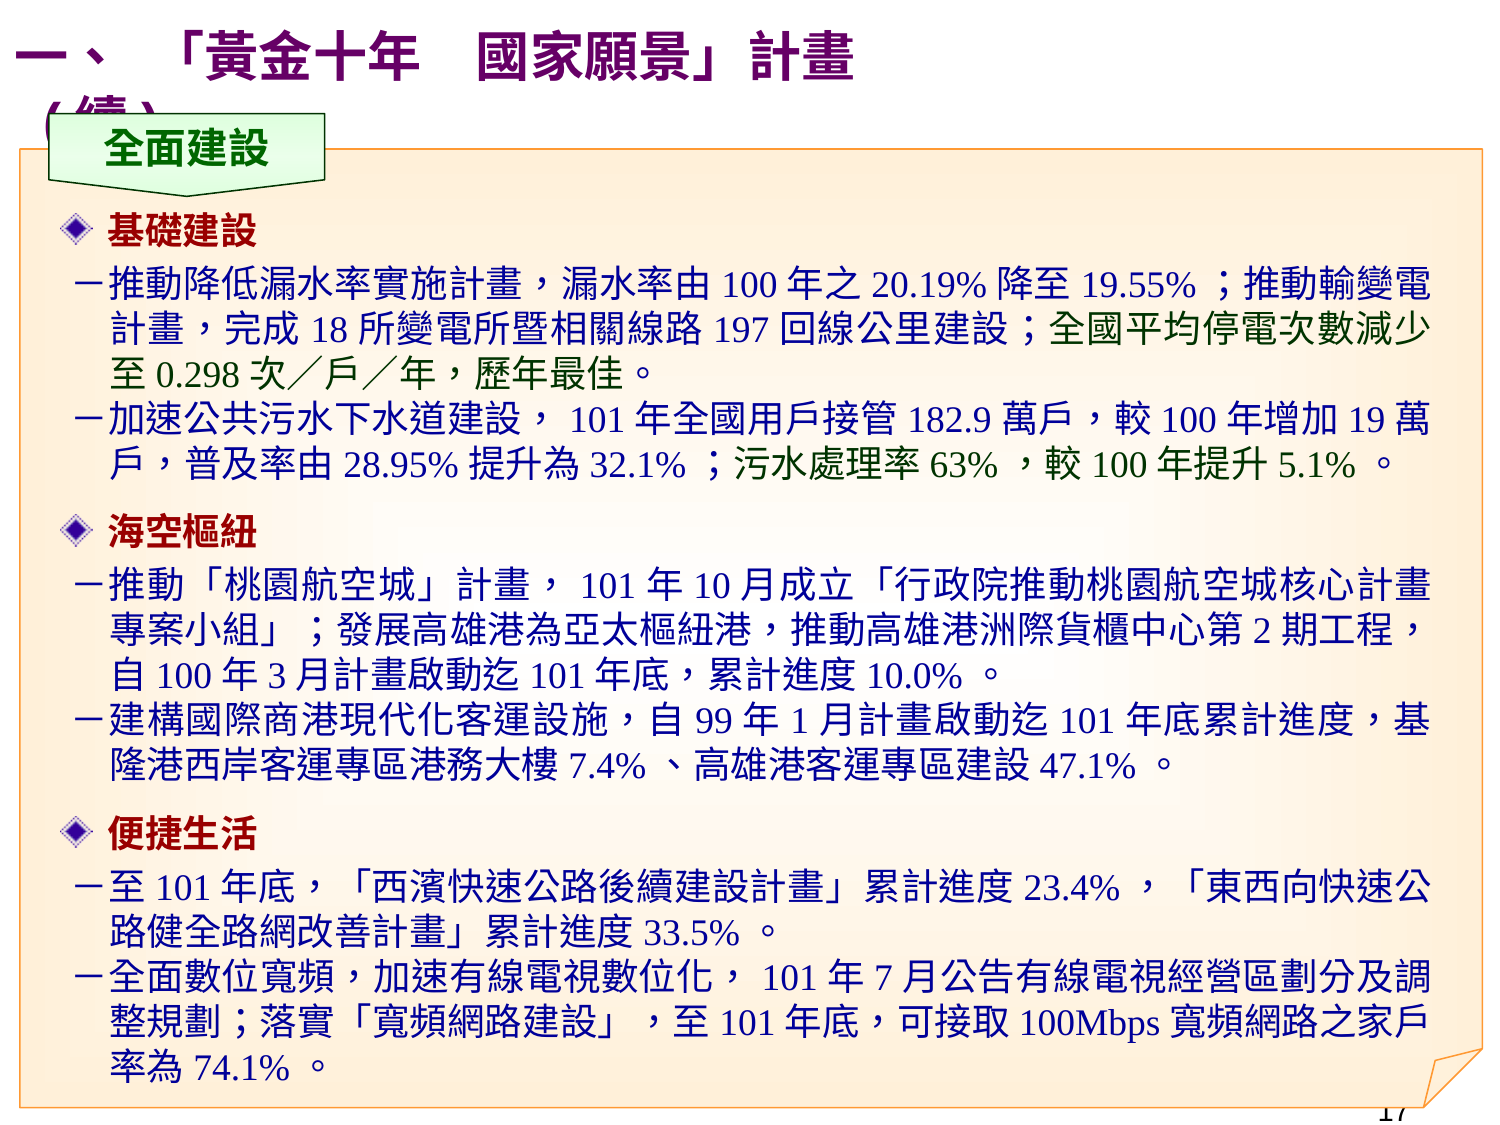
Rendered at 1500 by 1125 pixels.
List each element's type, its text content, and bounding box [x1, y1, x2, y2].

text_box 全面建設 [48, 113, 325, 196]
text_box 16 [1362, 1084, 1500, 1125]
text_box 基礎建設 [46, 196, 1456, 255]
text_box 一、 「黃金十年 國家願景」計畫(續) [14, 22, 951, 109]
text_box 便捷生活 [46, 799, 1456, 858]
text_box －推動「桃園航空城」計畫，101年10月成立「行政院推動桃園航空城核心計畫專案小組」；發展高雄港為亞太樞紐港，推動高雄港洲際貨櫃中心第2期工程，自100年3月計畫啟動迄101年底，累計進度10.0%。 －建構國際商港現代化客運設施，自99年1月計畫啟動迄101年底累計進度，基隆港西岸客運專區港務大樓7.4%、高雄港客運專區建設47.1%。 [55, 553, 1447, 797]
text_box 海空樞紐 [46, 498, 1456, 557]
text_box [19, 148, 1483, 1108]
text_box －推動降低漏水率實施計畫，漏水率由100年之20.19%降至19.55%；推動輸變電計畫，完成18所變電所暨相關線路197回線公里建設；全國平均停電次數減少至0.298次／戶／年，歷年最佳。 －加速公共污水下水道建設，101年全國用戶接管182.9萬戶，較100年增加19萬戶，普及率由28.95%提升為32.1%；污水處理率63%，較100年提升5.1%。 [55, 252, 1447, 495]
text_box －至101年底，「西濱快速公路後續建設計畫」累計進度23.4%，「東西向快速公路健全路網改善計畫」累計進度33.5%。 －全面數位寬頻，加速有線電視數位化，101年7月公告有線電視經營區劃分及調整規劃；落實「寬頻網路建設」，至101年底，可接取100Mbps寬頻網路之家戶率為74.1%。 [55, 855, 1447, 1098]
